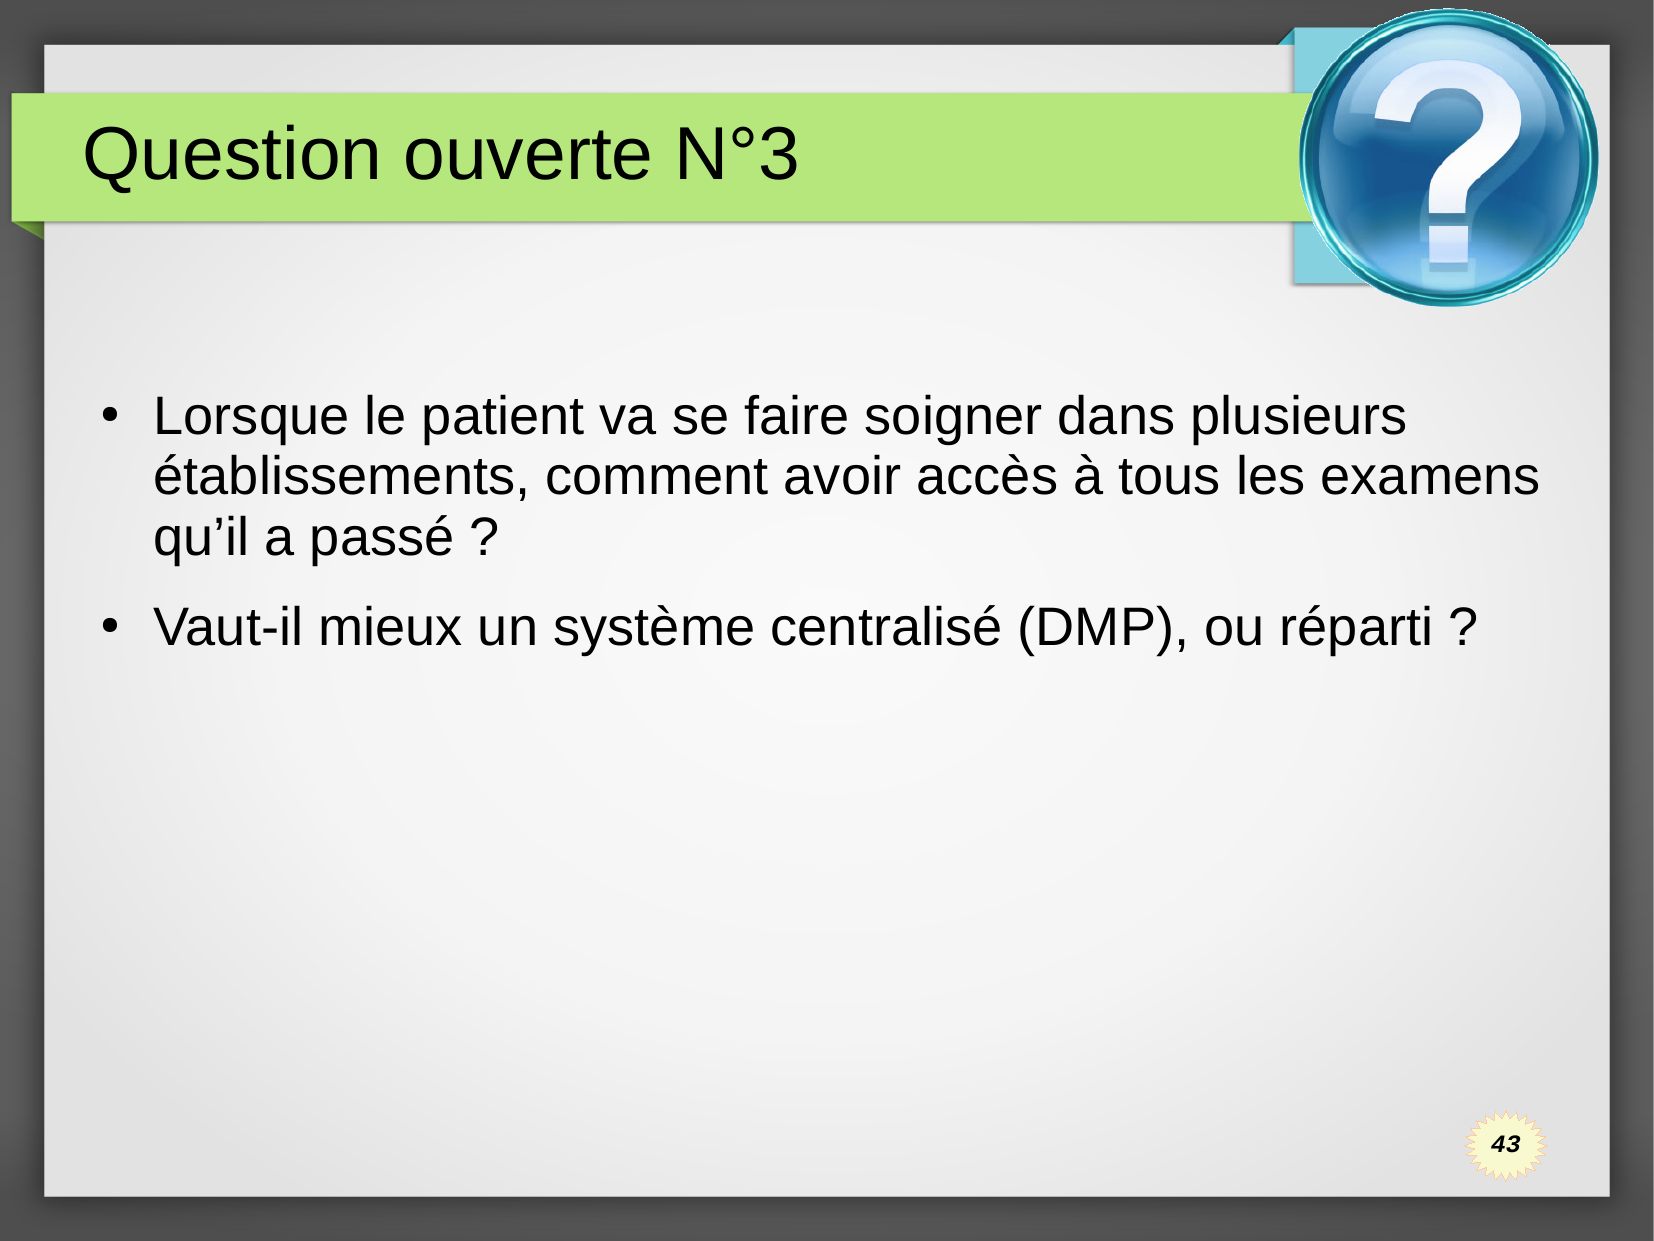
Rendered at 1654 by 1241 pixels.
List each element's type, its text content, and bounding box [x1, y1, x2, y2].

picture [0, 0, 1654, 1241]
title Question ouverte N°3 [82, 94, 1264, 213]
list Lorsque le patient va se faire soigner dans plusieurs établissements, comment avoir accès à tous les examens qu’il a passé ? Vaut-il mieux un système centralisé (DMP), ou réparti ? [82, 295, 1571, 1111]
